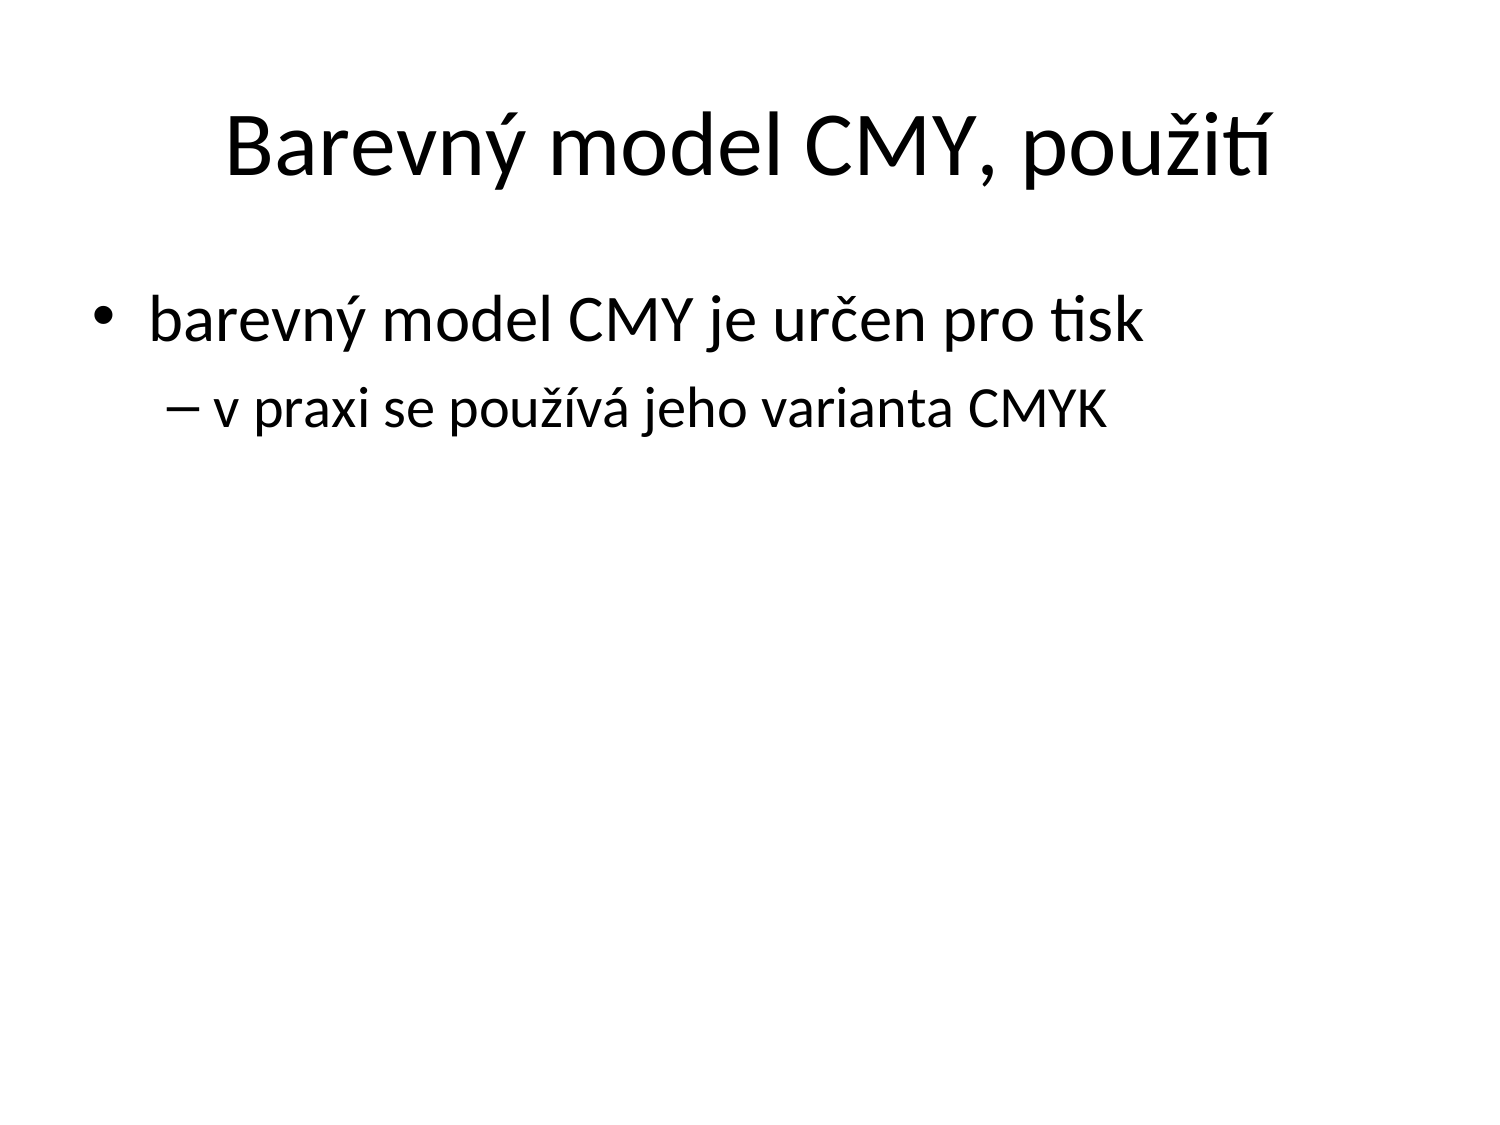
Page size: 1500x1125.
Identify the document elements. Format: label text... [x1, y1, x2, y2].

list barevný model CMY je určen pro tisk v praxi se používá jeho varianta CMYK [76, 267, 1427, 1010]
title Barevný model CMY, použití [75, 45, 1426, 233]
